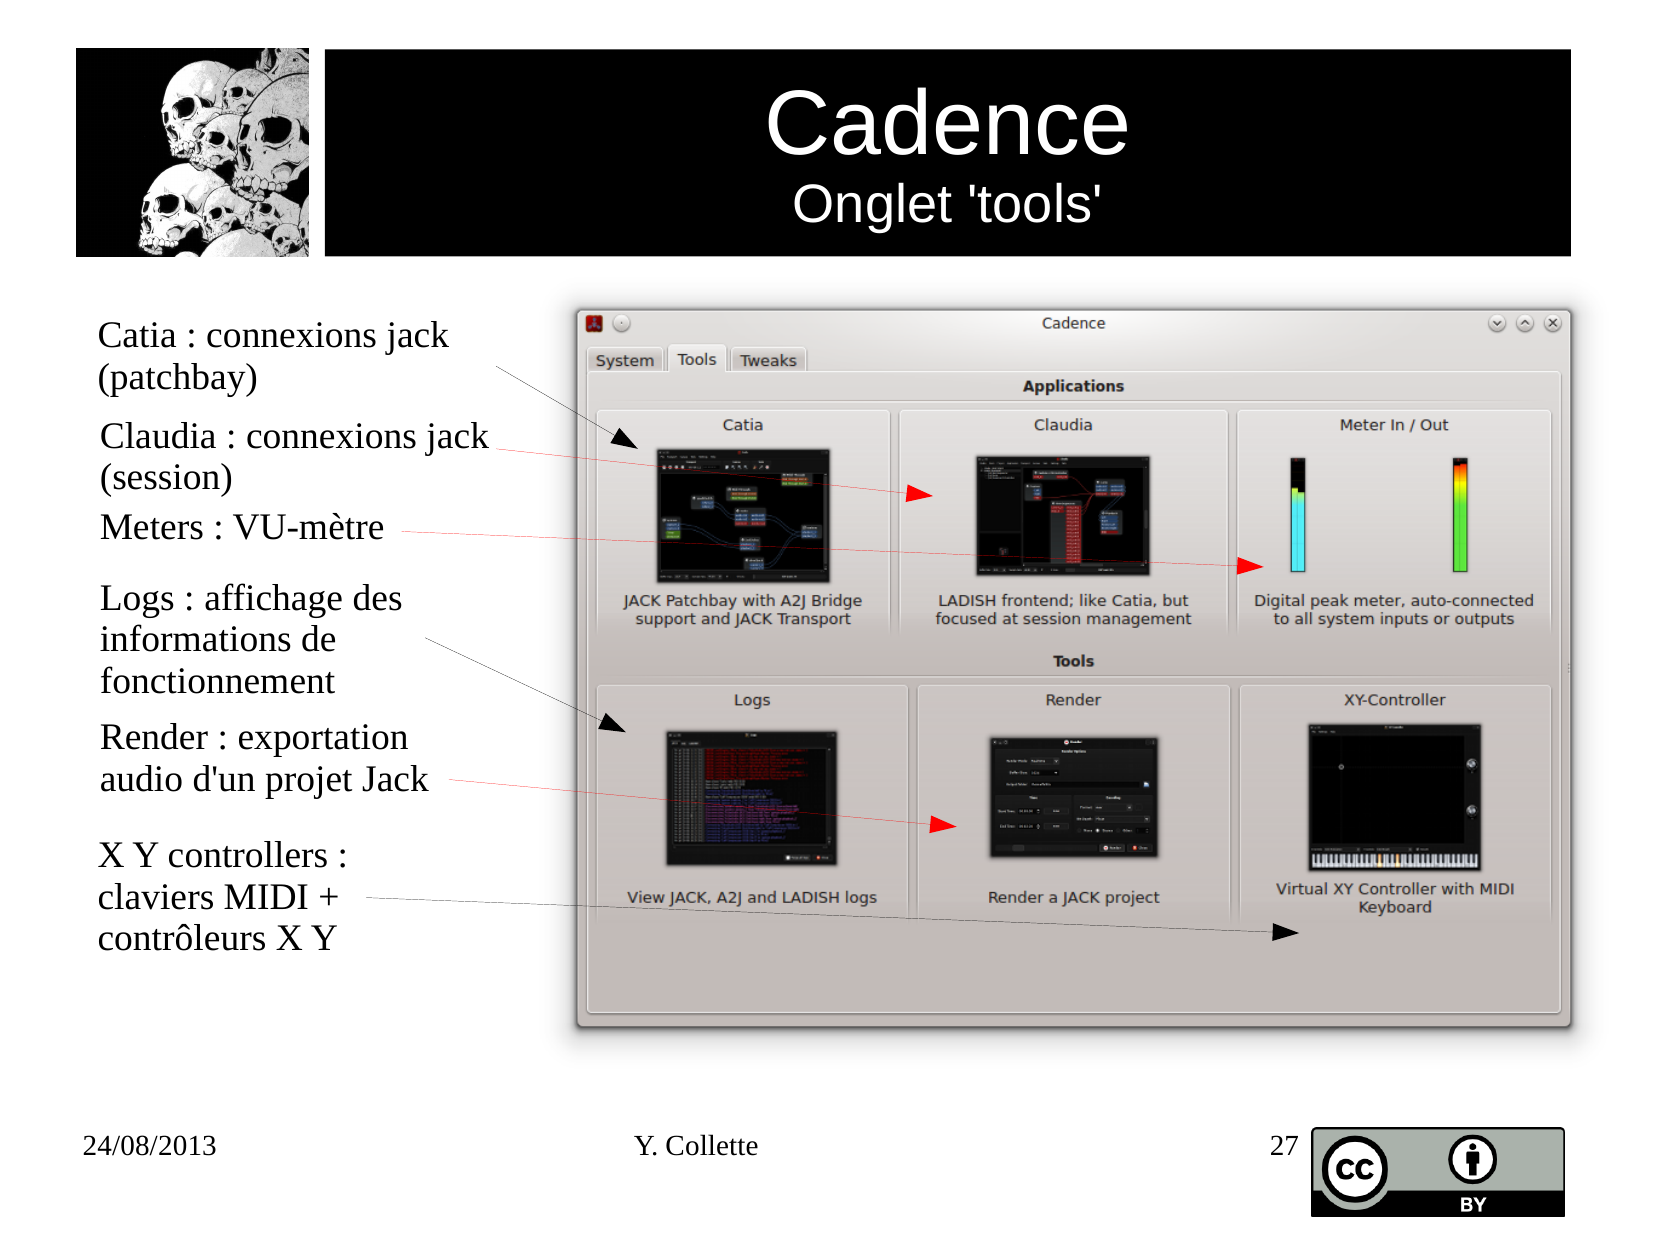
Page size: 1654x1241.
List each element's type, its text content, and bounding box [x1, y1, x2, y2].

picture [529, 262, 1619, 1075]
title Cadence Onglet 'tools' [324, 49, 1571, 257]
text_box X Y controllers : claviers MIDI + contrôleurs X Y [82, 826, 461, 967]
text_box Claudia : connexions jack (session) [85, 407, 508, 506]
picture [1311, 1127, 1565, 1217]
text_box Logs : affichage des informations de fonctionnement [85, 569, 487, 708]
text_box Meters : VU-mètre [85, 498, 487, 556]
text_box Catia : connexions jack (patchbay) [82, 307, 506, 405]
picture [76, 48, 309, 257]
text_box Render : exportation audio d'un projet Jack [85, 708, 487, 807]
